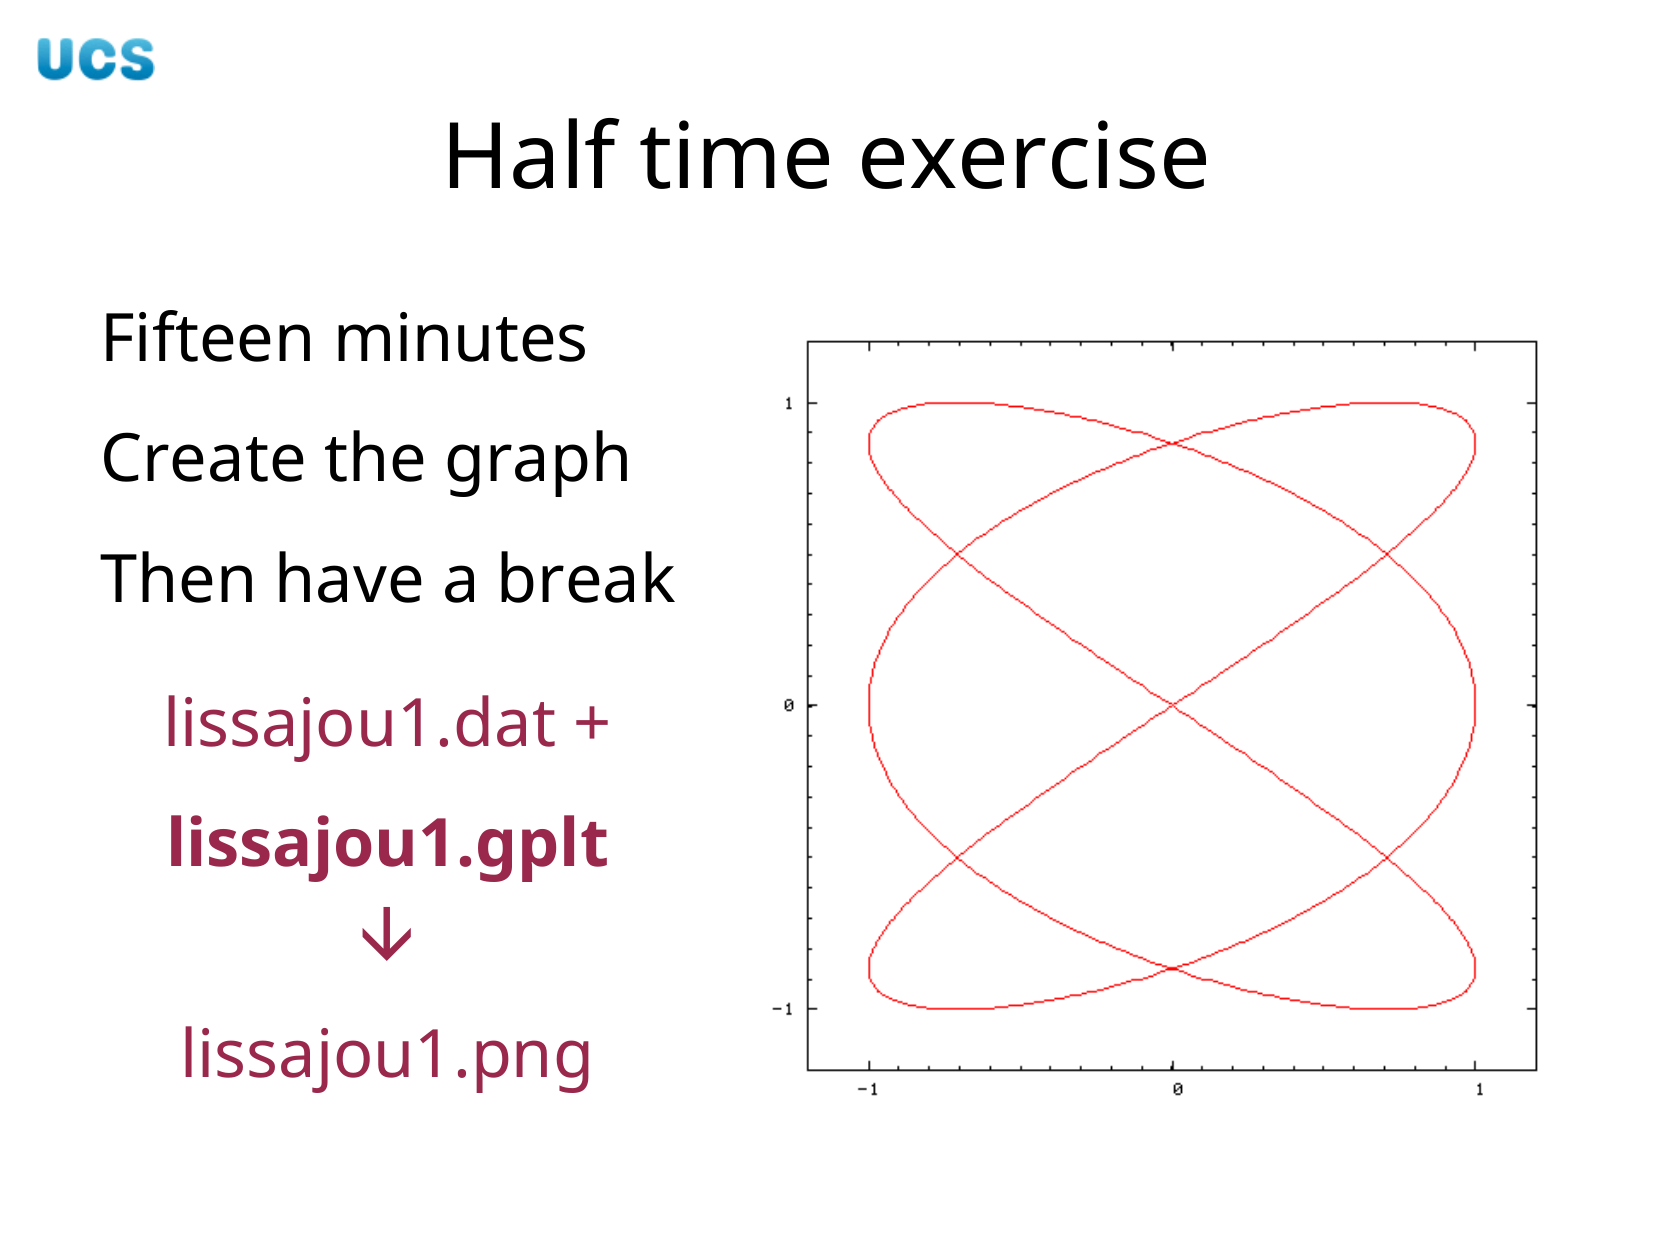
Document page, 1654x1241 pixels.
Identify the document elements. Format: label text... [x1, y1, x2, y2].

picture [751, 290, 1570, 1109]
title Half time exercise [82, 49, 1571, 257]
picture [37, 37, 155, 82]
list Fifteen minutes Create the graph Then have a break [82, 290, 751, 1109]
list lissajou1.dat + lissajou1.gplt  lissajou1.png [82, 675, 676, 1107]
